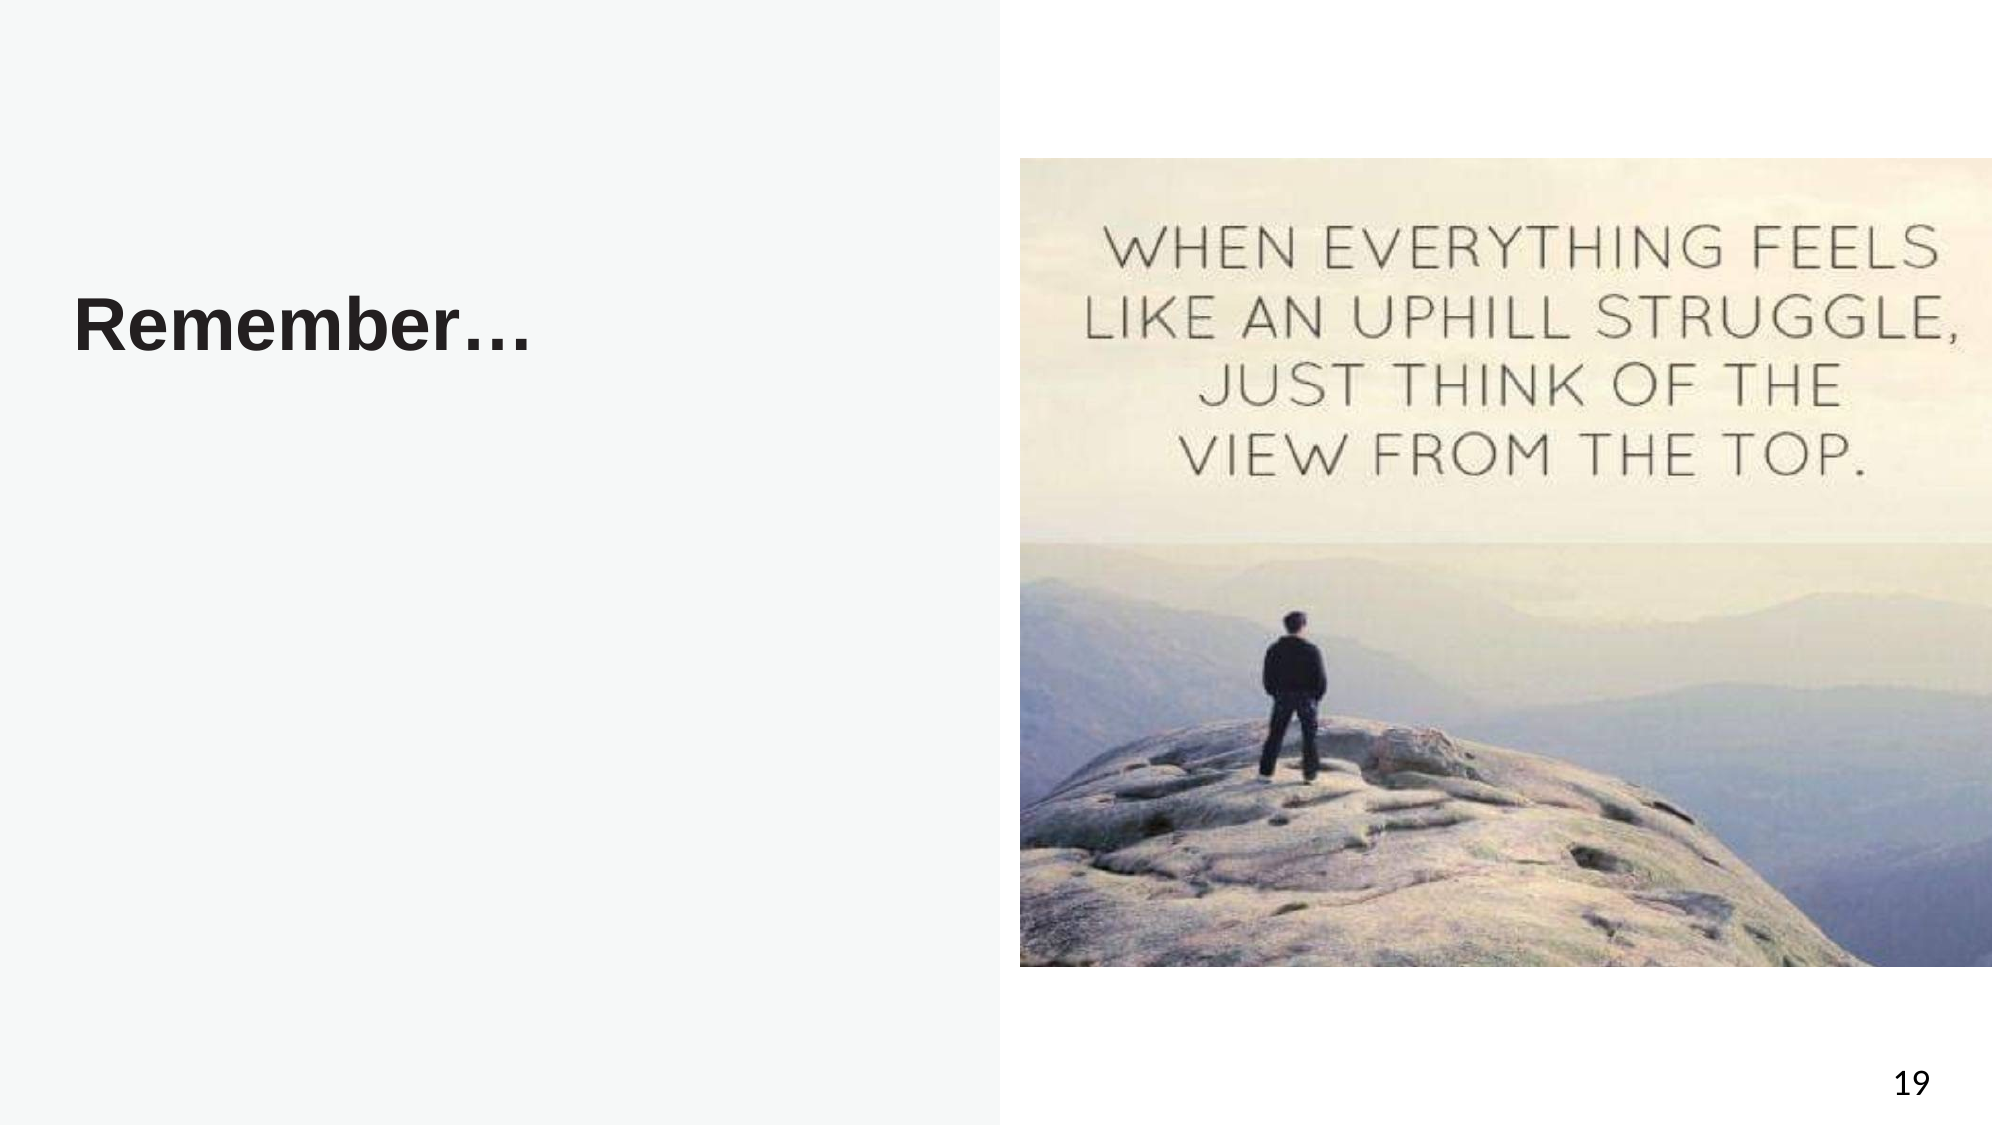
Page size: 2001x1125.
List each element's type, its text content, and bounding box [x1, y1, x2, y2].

title Remember… [58, 270, 864, 784]
picture [1020, 158, 1992, 967]
